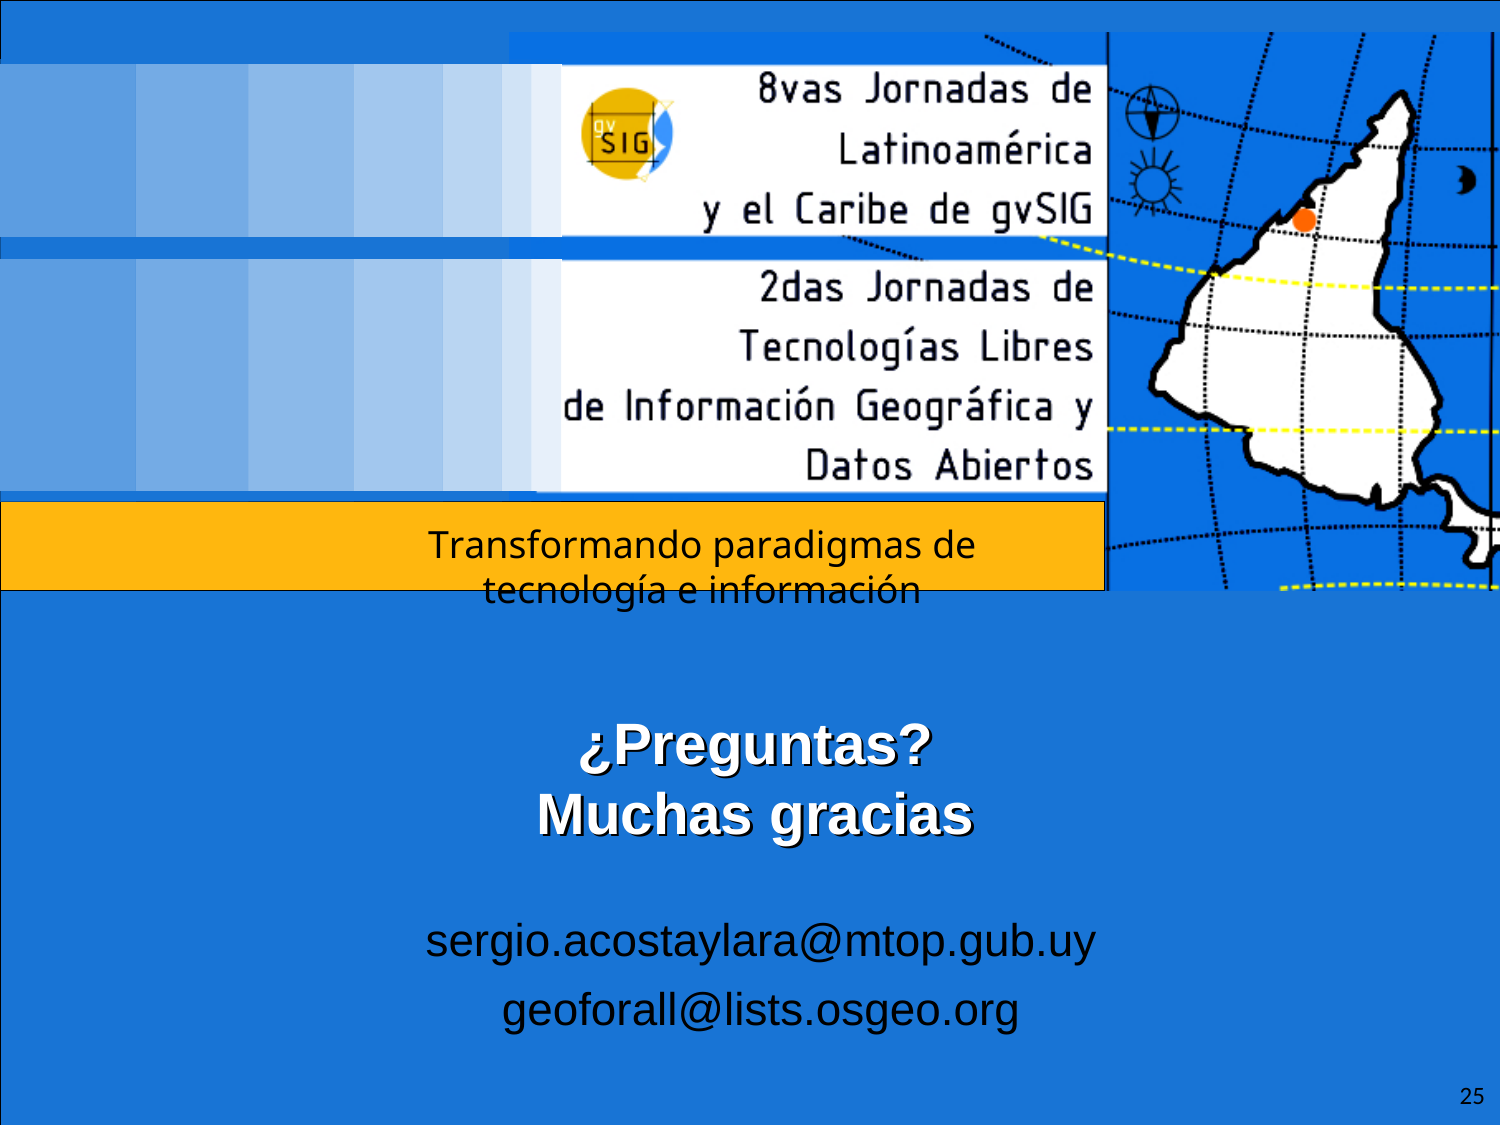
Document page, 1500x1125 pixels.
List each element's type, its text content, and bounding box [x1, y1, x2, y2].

picture [509, 32, 1500, 591]
text_box sergio.acostaylara@mtop.gub.uy geoforall@lists.osgeo.org [236, 903, 1287, 1043]
text_box <número> [1149, 1065, 1500, 1125]
title ¿Preguntas? Muchas gracias [118, 665, 1394, 886]
